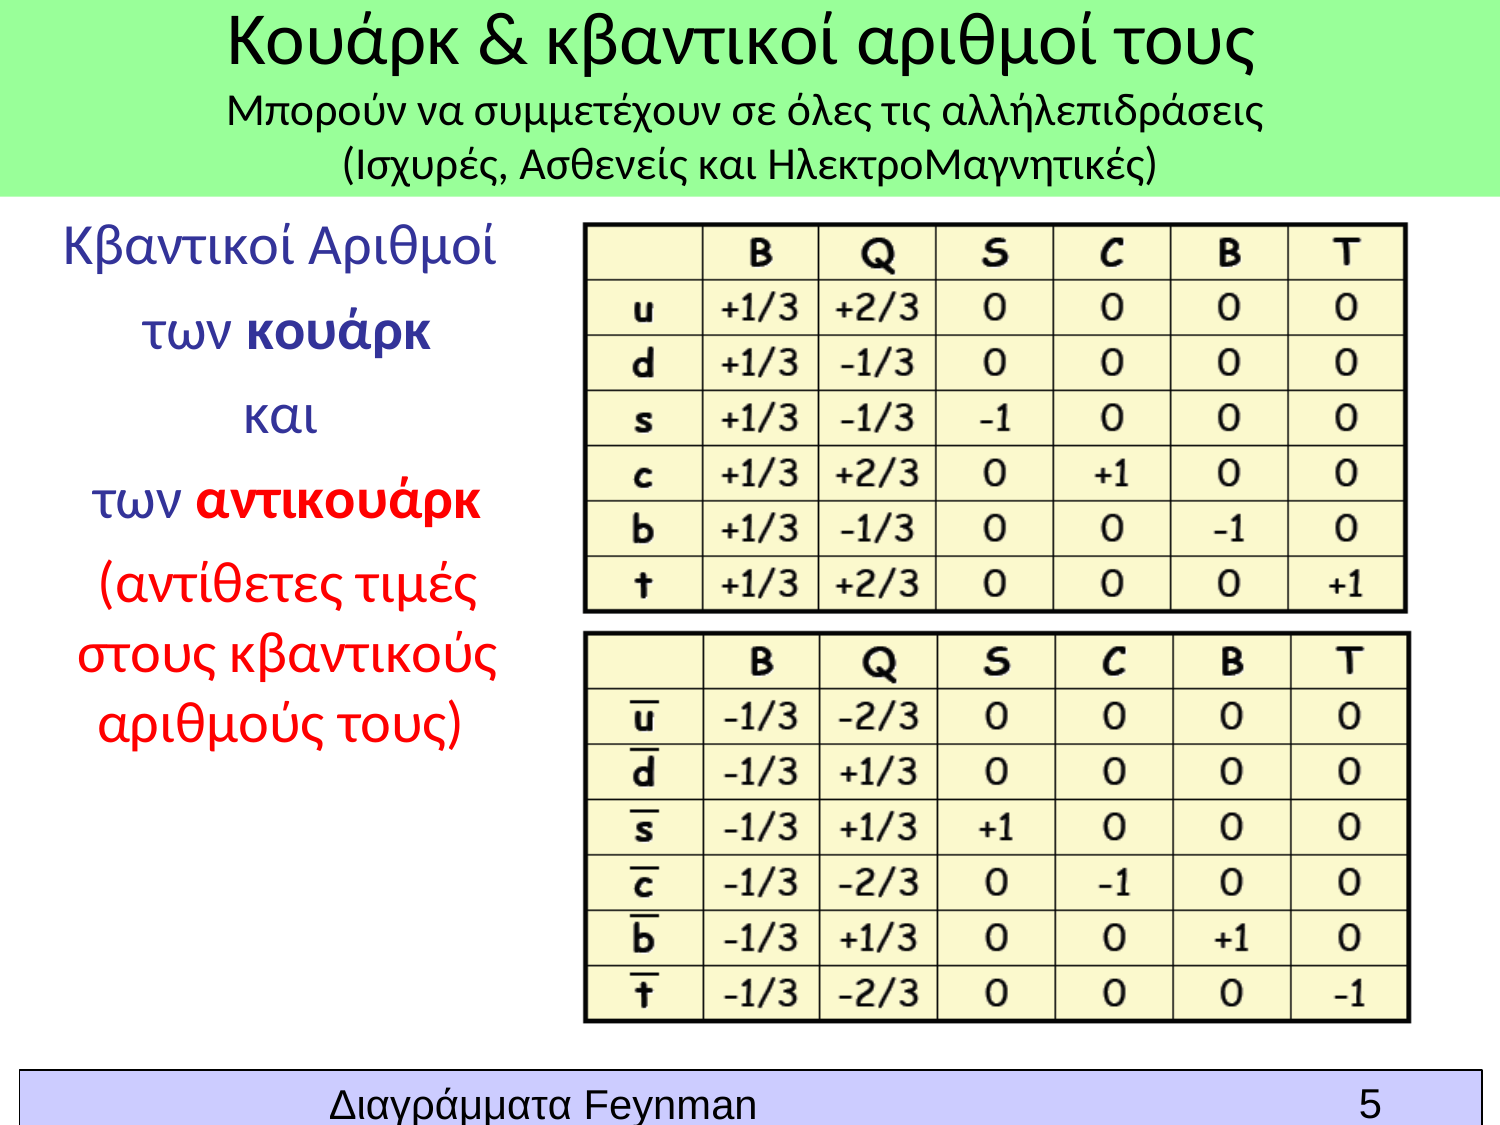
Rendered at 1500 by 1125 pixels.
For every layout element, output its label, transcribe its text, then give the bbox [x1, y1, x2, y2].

text_box Κουάρκ & κβαντικοί αριθμοί τους Μπορούν να συμμετέχουν σε όλες τις αλλήλεπιδράσεις (Iσχυρές, Aσθενείς και ΗλεκτροΜαγνητικές) [0, 0, 1500, 197]
picture [577, 622, 1426, 1039]
picture [580, 221, 1413, 617]
text_box Κβαντικοί Αριθμοί των κουάρκ και των αντικουάρκ (αντίθετες τιμές στους κβαντικούς αριθμούς τους) [41, 199, 535, 1053]
